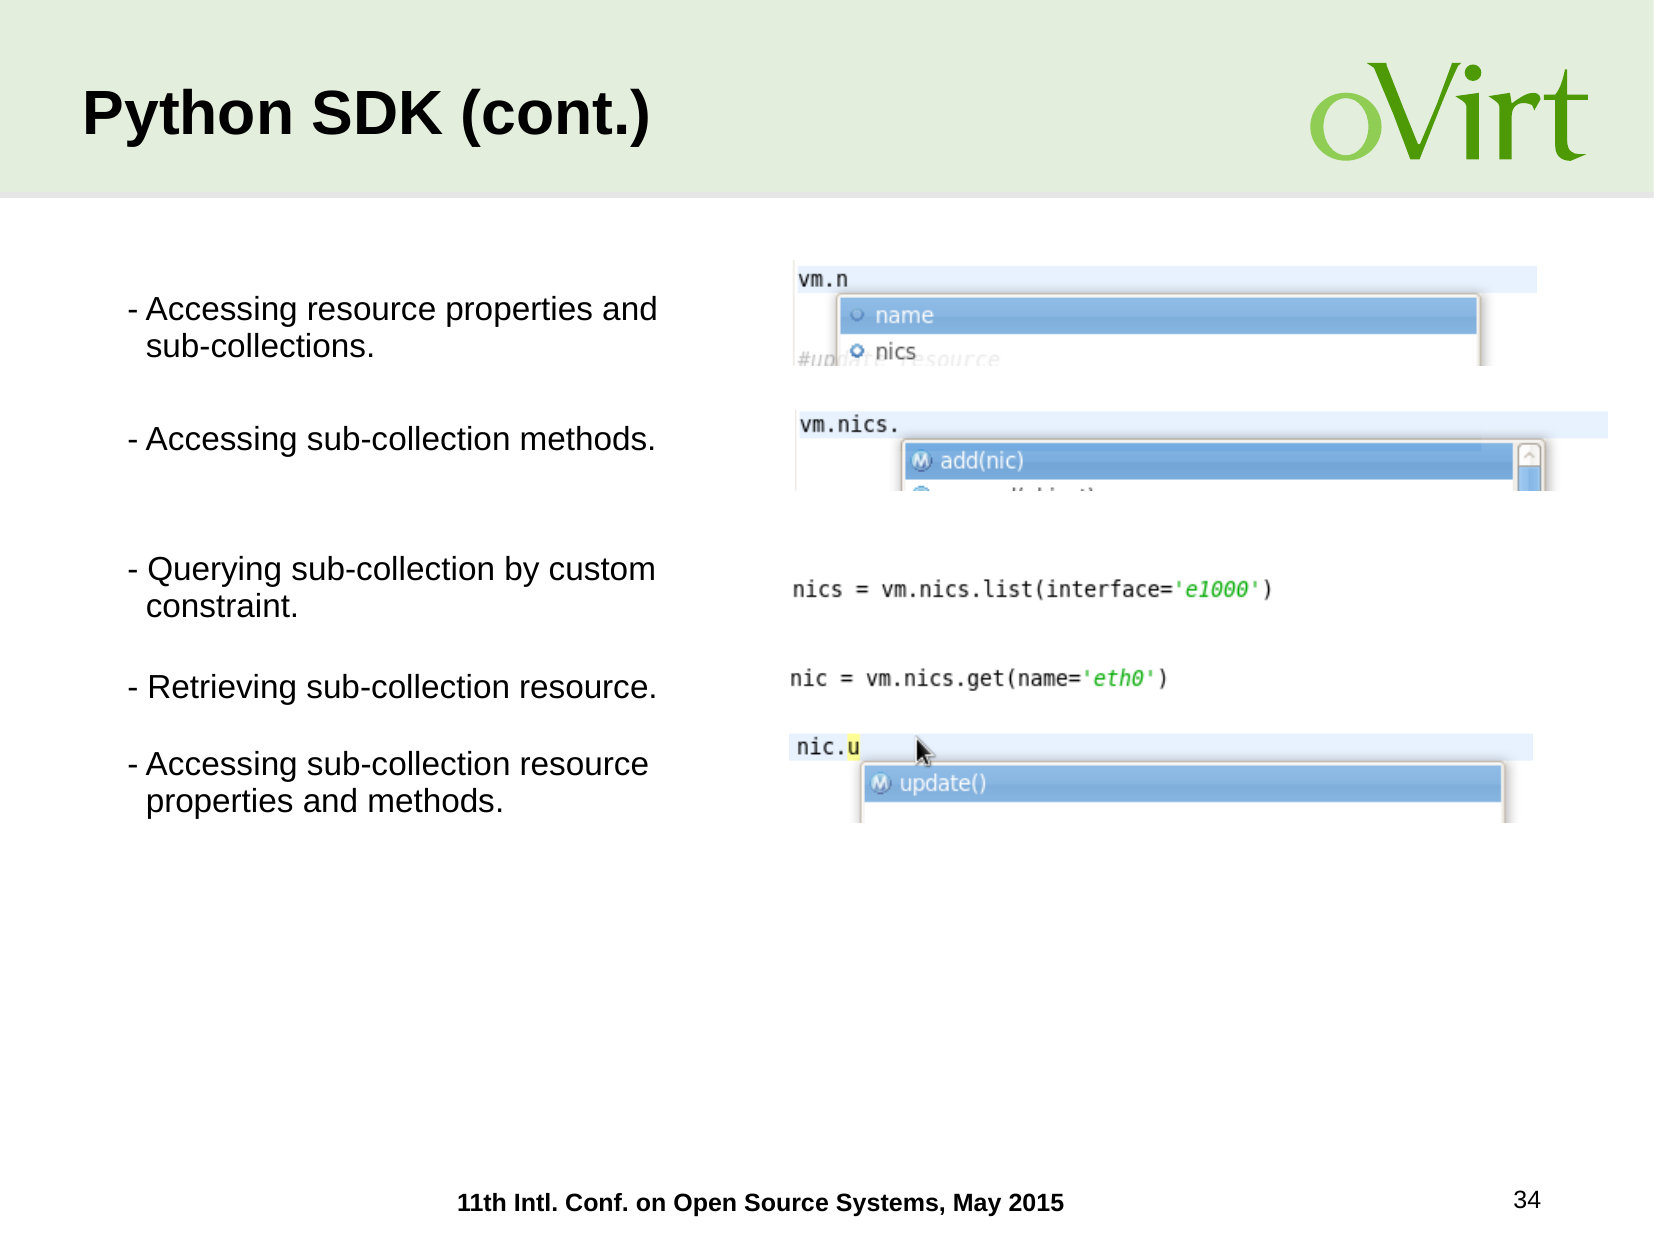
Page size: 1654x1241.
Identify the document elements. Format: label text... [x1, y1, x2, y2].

text_box - Retrieving sub-collection resource. [112, 661, 713, 714]
title Python SDK (cont.) [82, 37, 1571, 188]
text_box - Querying sub-collection by custom constraint. [112, 543, 676, 633]
text_box - Accessing resource properties and sub-collections. [112, 283, 713, 373]
picture [795, 410, 1608, 491]
picture [787, 260, 1537, 367]
text_box - Accessing sub-collection resource properties and methods. [112, 738, 713, 828]
text_box - Accessing sub-collection methods. [112, 413, 713, 466]
picture [760, 637, 1533, 823]
picture [788, 559, 1276, 618]
